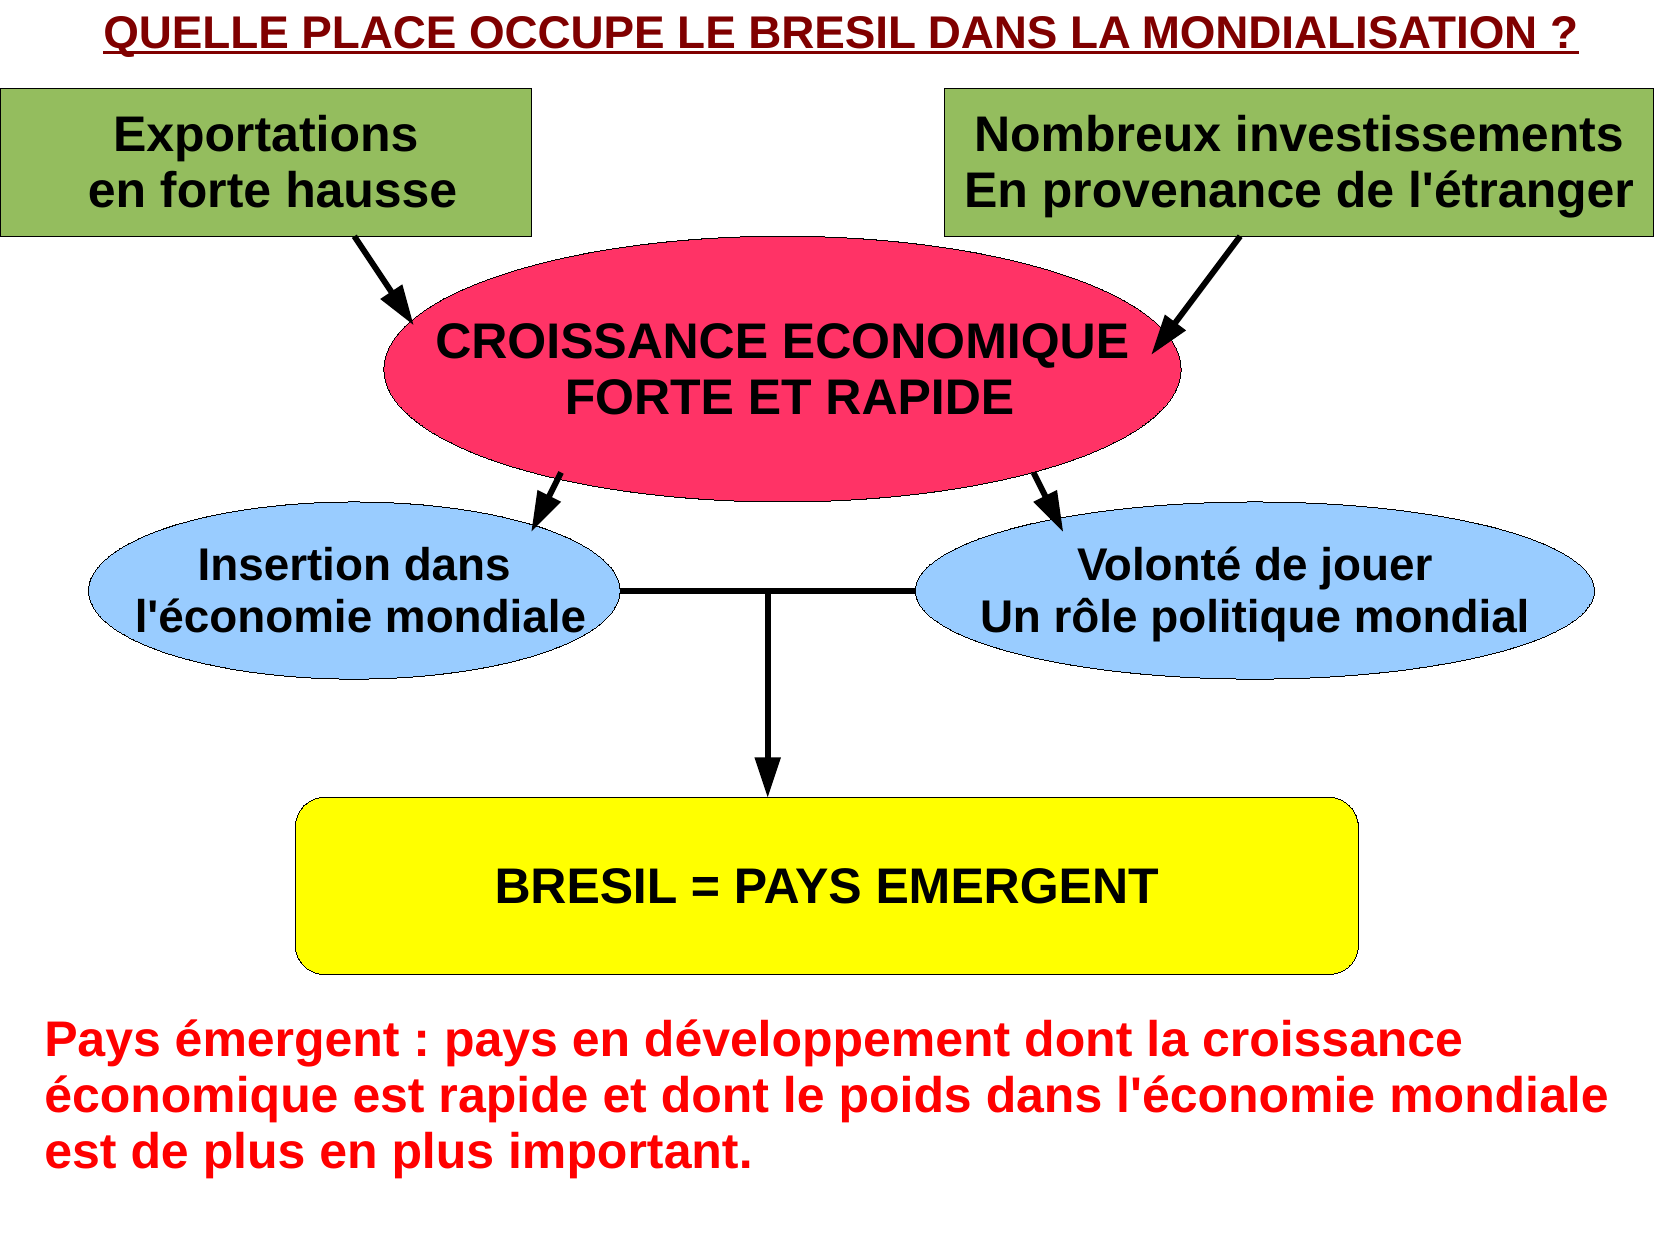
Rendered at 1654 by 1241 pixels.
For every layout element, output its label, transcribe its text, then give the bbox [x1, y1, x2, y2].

text_box Nombreux investissements En provenance de l'étranger [944, 88, 1654, 237]
text_box Pays émergent : pays en développement dont la croissance économique est rapide et dont le poids dans l'économie mondiale est de plus en plus important. [29, 1003, 1654, 1190]
text_box QUELLE PLACE OCCUPE LE BRESIL DANS LA MONDIALISATION ? [88, 0, 1654, 68]
text_box BRESIL = PAYS EMERGENT [295, 797, 1359, 975]
text_box Exportations en forte hausse [0, 88, 532, 237]
text_box Insertion dans l'économie mondiale [88, 501, 621, 680]
text_box CROISSANCE ECONOMIQUE FORTE ET RAPIDE [383, 236, 1182, 502]
text_box Volonté de jouer Un rôle politique mondial [915, 501, 1595, 680]
